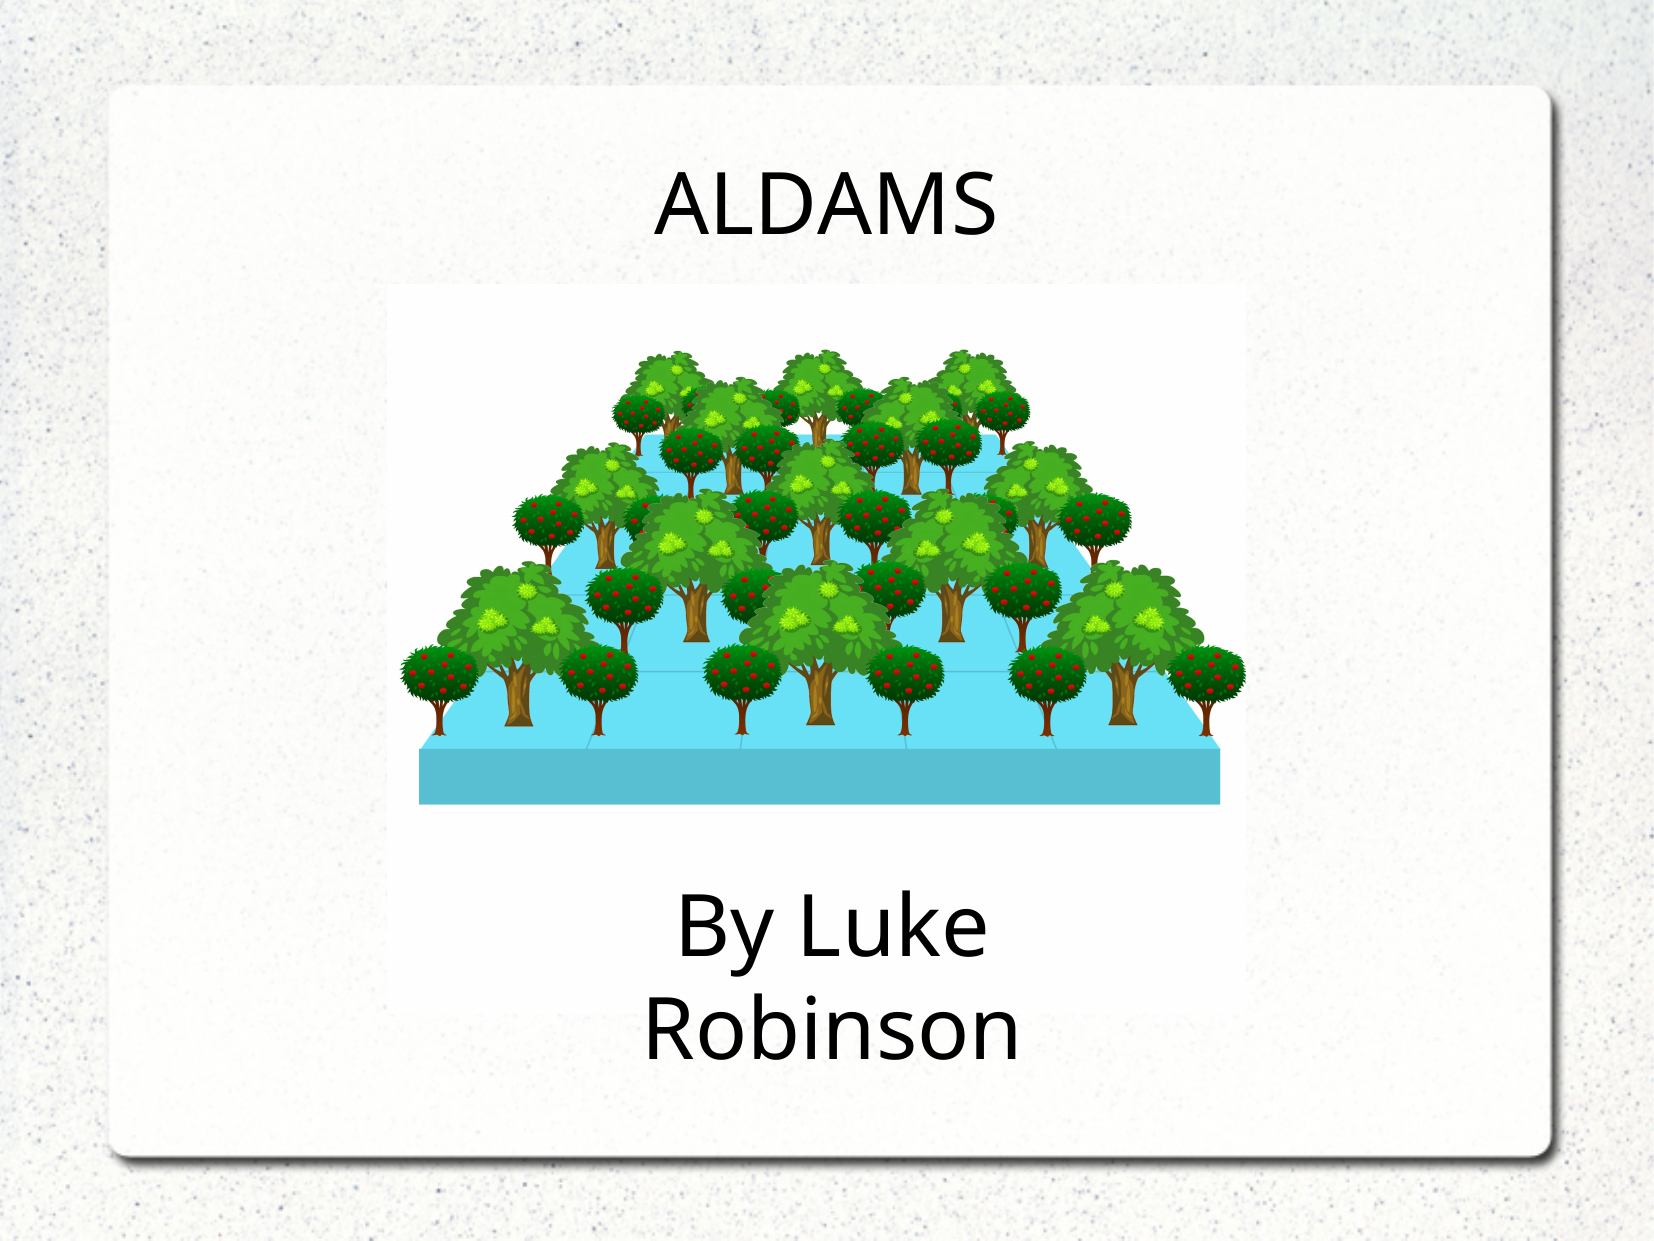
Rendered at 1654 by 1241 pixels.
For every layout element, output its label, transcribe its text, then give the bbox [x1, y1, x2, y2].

picture [387, 285, 1246, 1014]
title ALDAMS [118, 96, 1536, 304]
text_box By Luke Robinson [495, 870, 1171, 1077]
